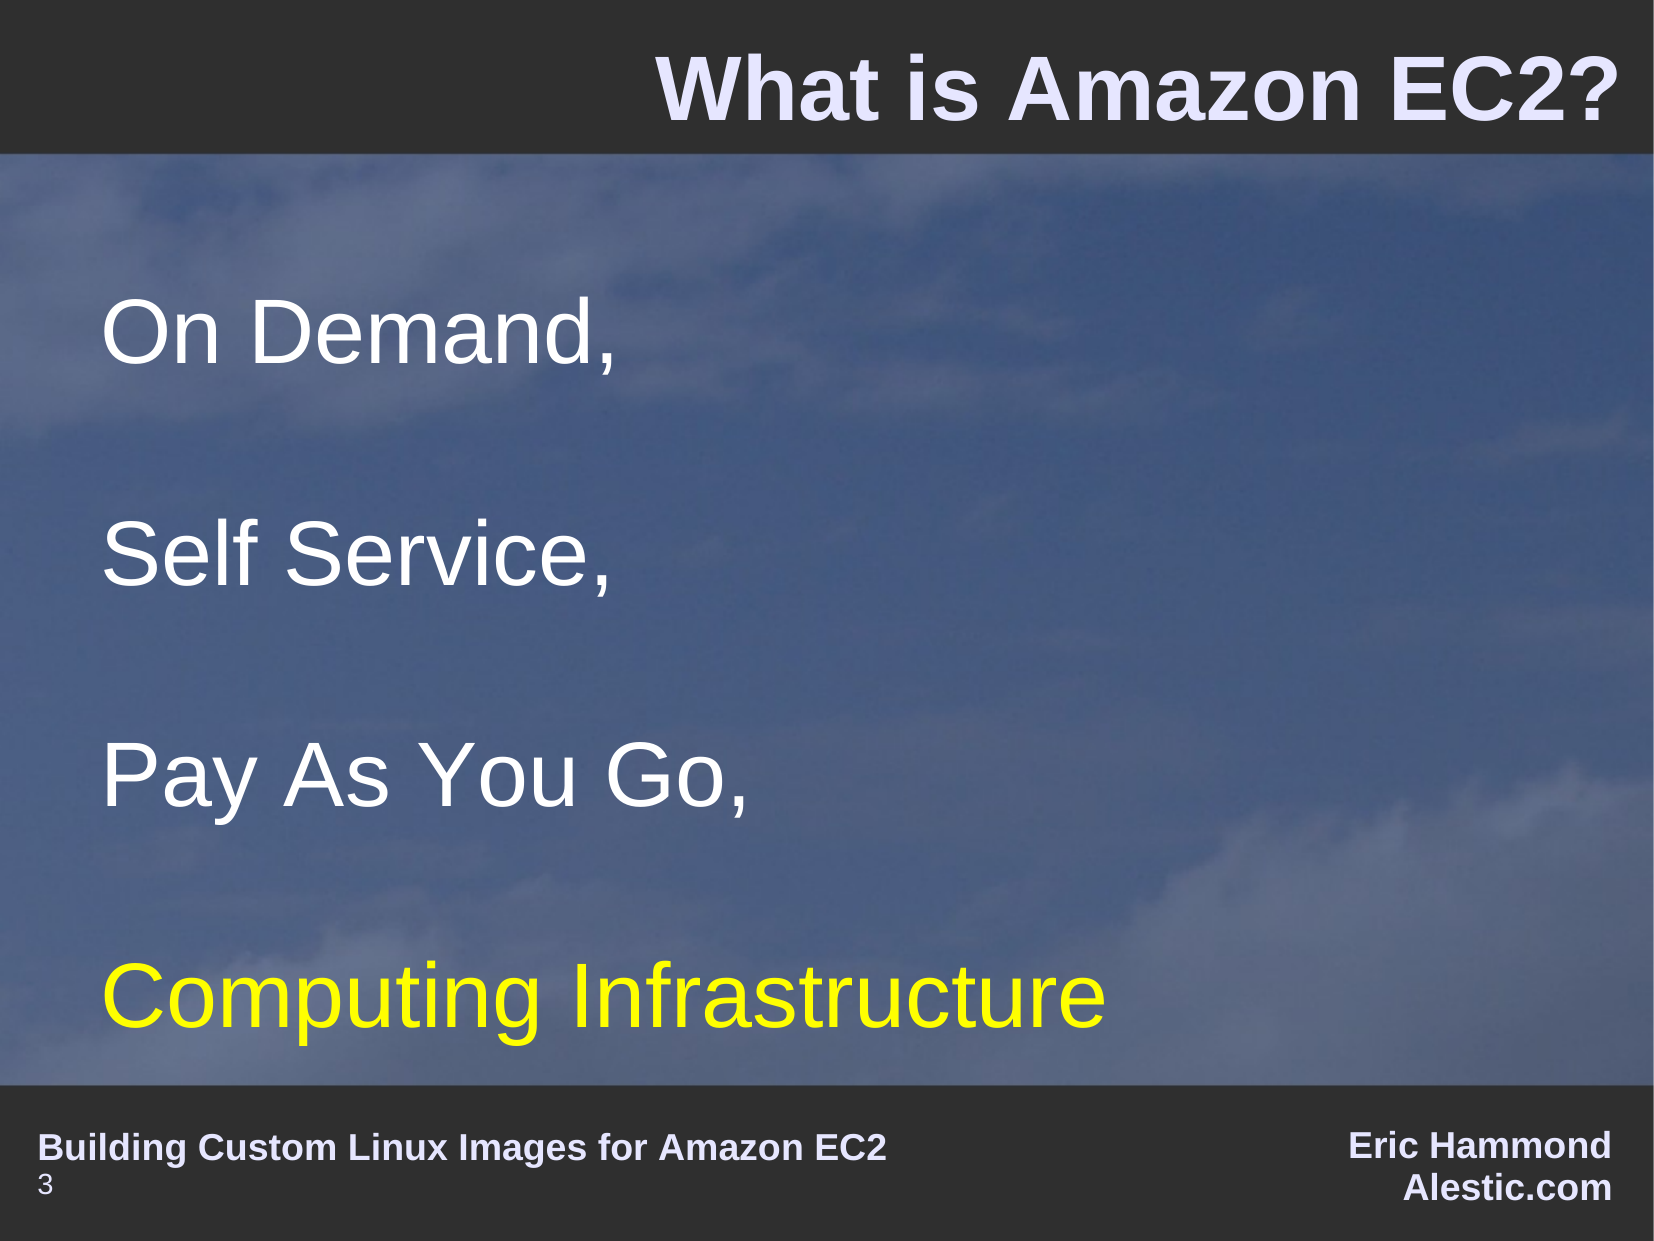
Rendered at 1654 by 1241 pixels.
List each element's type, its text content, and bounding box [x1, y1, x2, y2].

list On Demand, Self Service, Pay As You Go, Computing Infrastructure [29, 177, 1625, 1049]
title What is Amazon EC2? [29, 29, 1625, 148]
picture [0, 0, 1654, 1241]
title Eric Hammond Alestic.com [1299, 1092, 1613, 1241]
